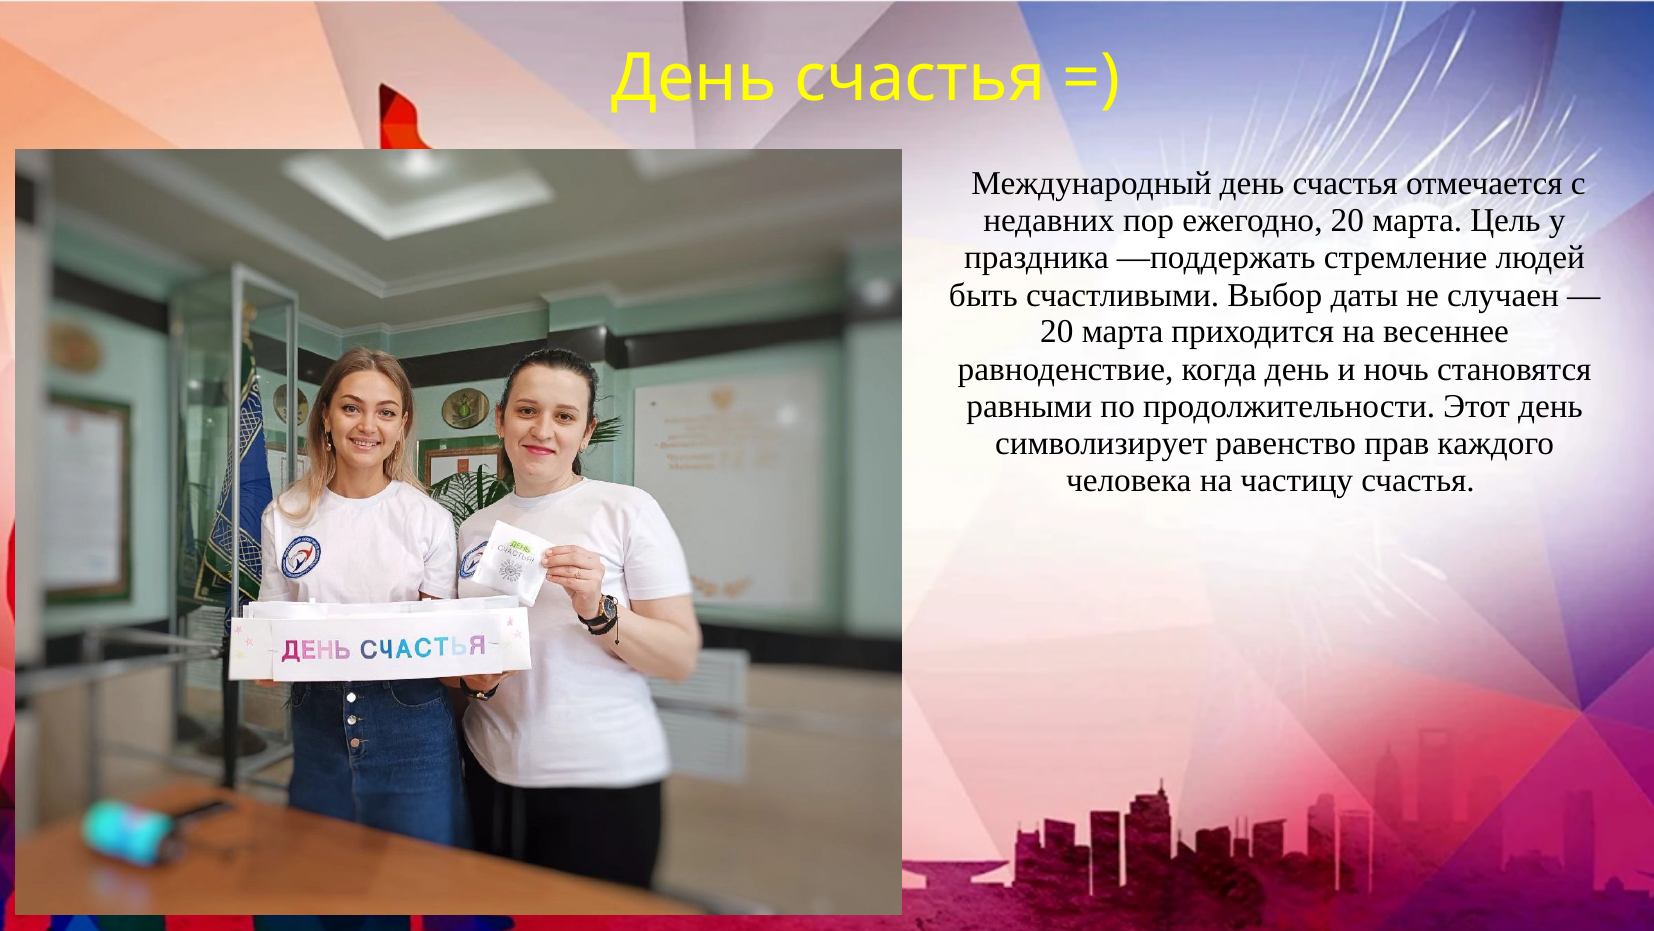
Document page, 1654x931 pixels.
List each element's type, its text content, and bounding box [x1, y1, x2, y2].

text_box Международный день счастья отмечается с недавних пор ежегодно, 20 марта. Цель у праздника —поддержать стремление людей быть счастливыми. Выбор даты не случаен — 20 марта приходится на весеннее равноденствие, когда день и ночь становятся равными по продолжительности. Этот день символизирует равенство прав каждого человека на частицу счастья. [930, 157, 1621, 543]
picture [0, 0, 1654, 931]
text_box День счастья =) [604, 28, 1145, 121]
